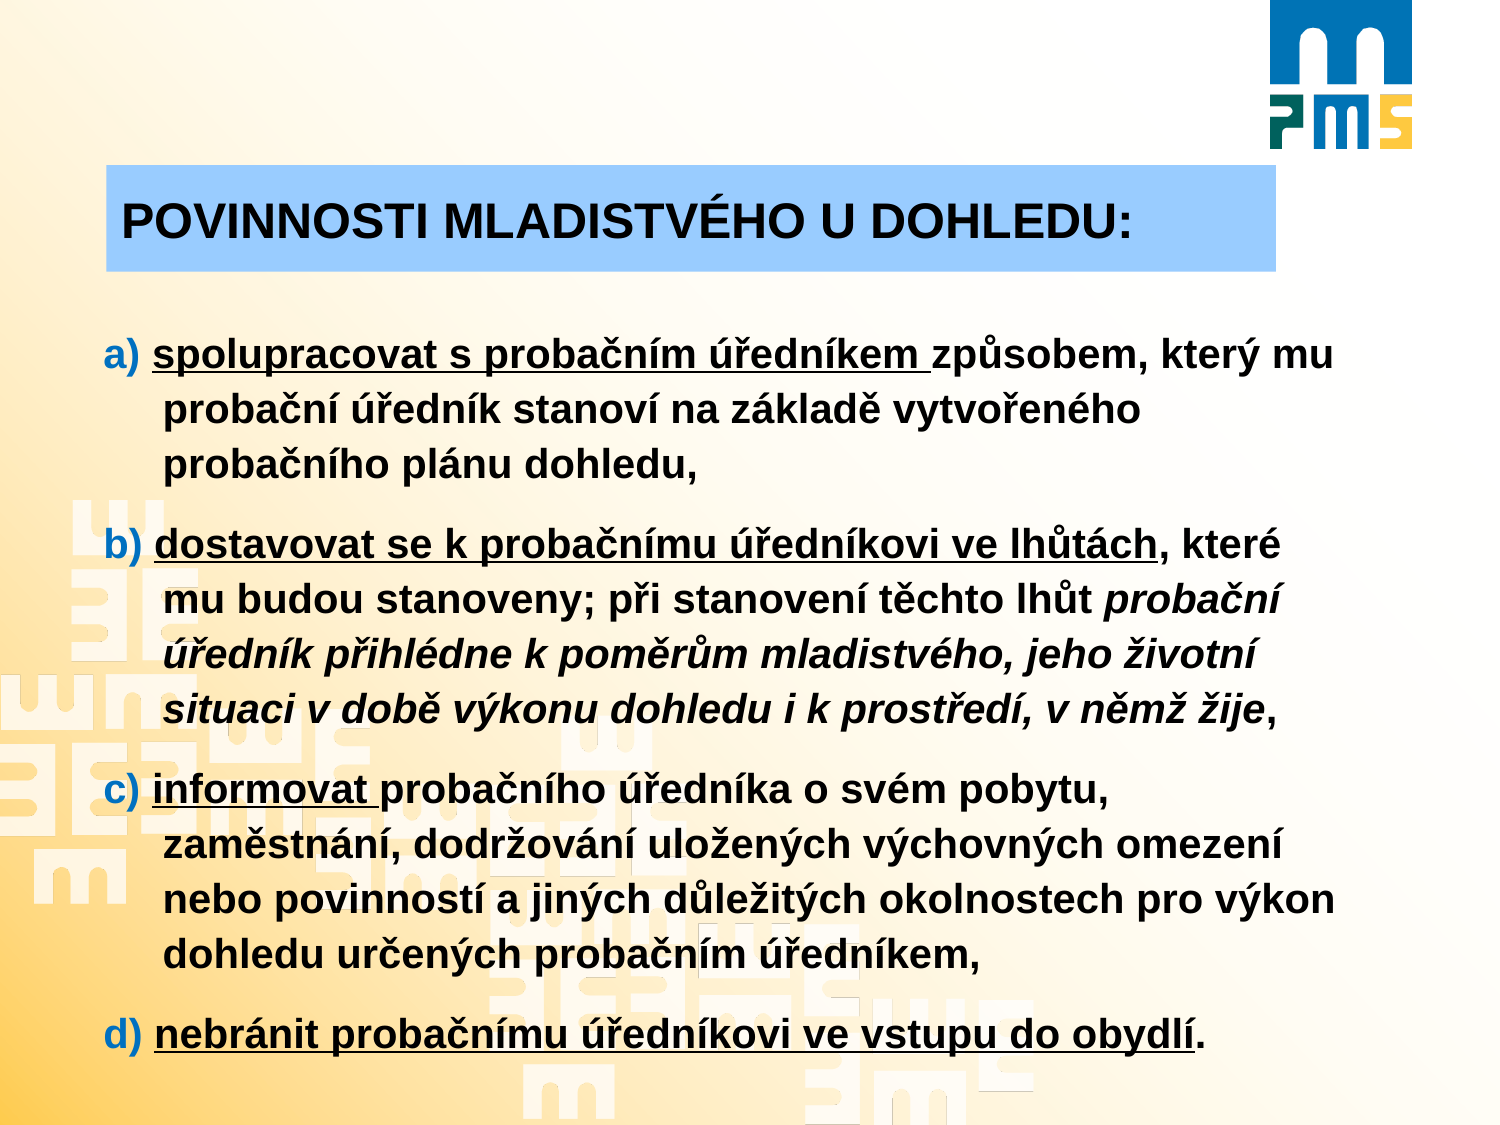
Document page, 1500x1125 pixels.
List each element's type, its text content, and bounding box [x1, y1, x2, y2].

picture [0, 0, 1500, 1125]
title POVINNOSTI MLADISTVÉHO U DOHLEDU: [106, 165, 1276, 272]
text_box spolupracovat s probačním úředníkem způsobem, který mu probační úředník stanoví na základě vytvořeného probačního plánu dohledu, dostavovat se k probačnímu úředníkovi ve lhůtách, které mu budou stanoveny; při stanovení těchto lhůt probační úředník přihlédne k poměrům mladistvého, jeho životní situaci v době výkonu dohledu i k prostředí, v němž žije, informovat probačního úředníka o svém pobytu, zaměstnání, dodržování uložených výchovných omezení nebo povinností a jiných důležitých okolnostech pro výkon dohledu určených probačním úředníkem, nebránit probačnímu úředníkovi ve vstupu do obydlí. [88, 314, 1365, 1071]
